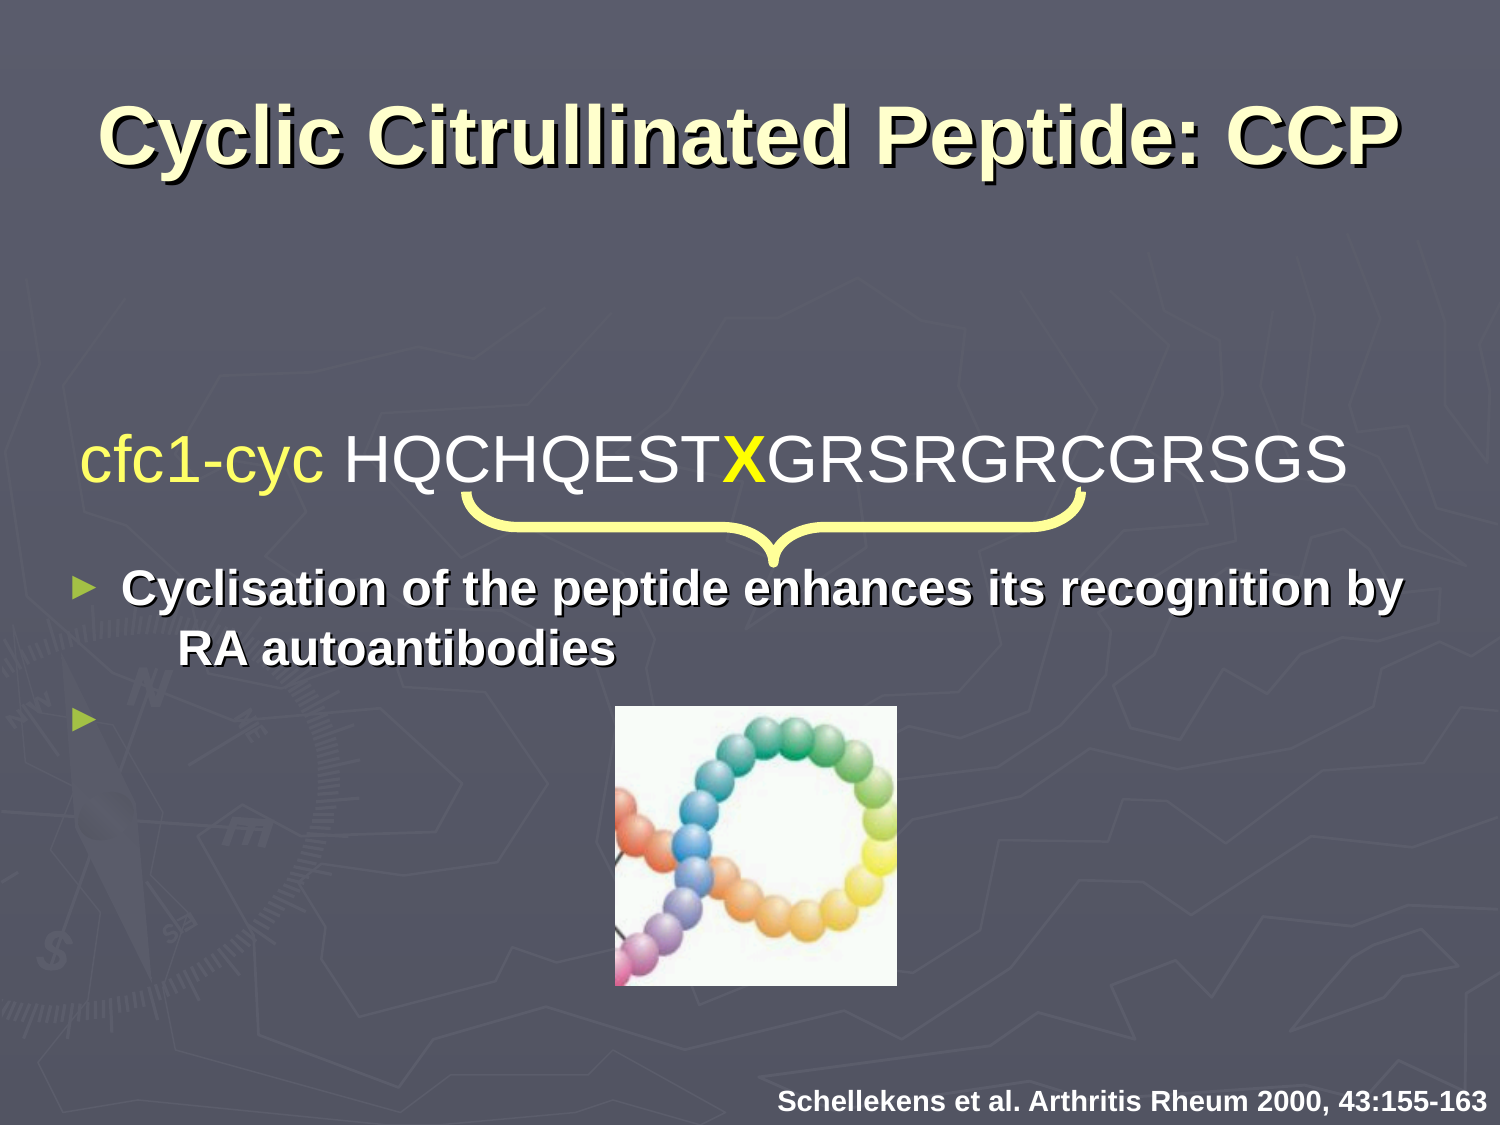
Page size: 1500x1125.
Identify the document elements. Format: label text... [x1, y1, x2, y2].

text_box cfc1-cyc HQCHQESTXGRSRGRCGRSGS [65, 409, 1365, 504]
list Cyclisation of the peptide enhances its recognition by RA autoantibodies [49, 547, 1425, 691]
chart [615, 707, 897, 986]
text_box Schellekens et al. Arthritis Rheum 2000, 43:155-163 [762, 1075, 1500, 1125]
title Cyclic Citrullinated Peptide: CCP [49, 37, 1451, 225]
